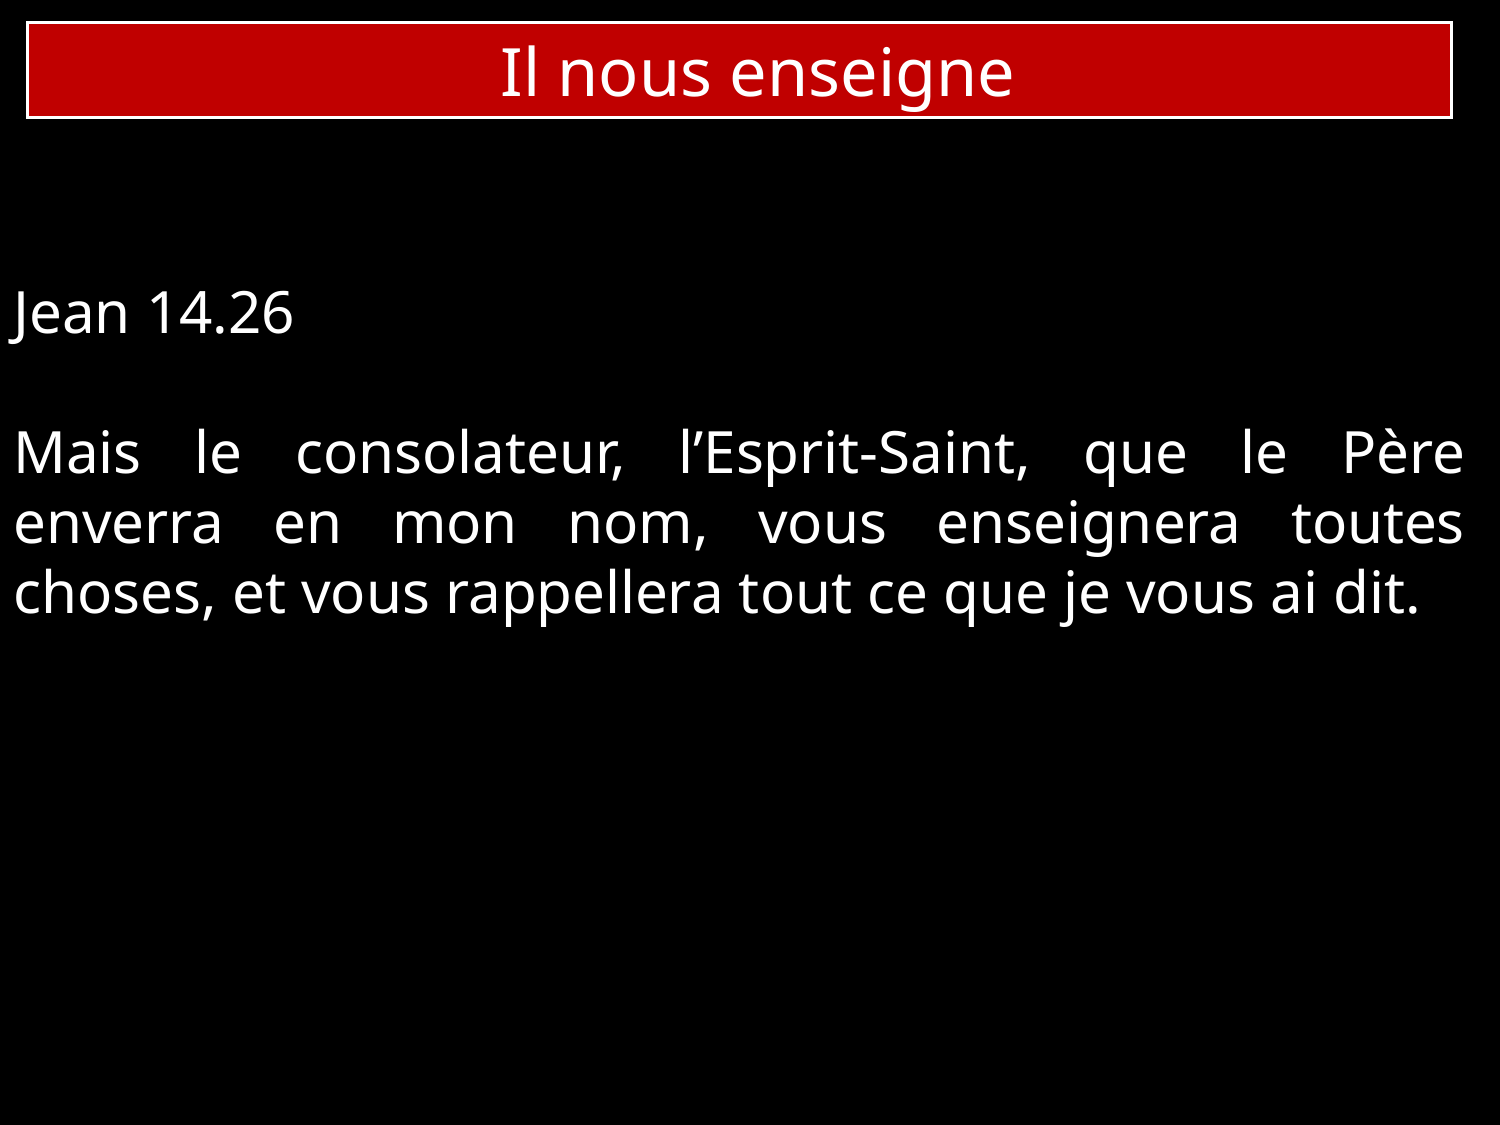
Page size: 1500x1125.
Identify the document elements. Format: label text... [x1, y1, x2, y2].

text_box Jean 14.26 Mais le consolateur, l’Esprit-Saint, que le Père enverra en mon nom, vous enseignera toutes choses, et vous rappellera tout ce que je vous ai dit. [0, 267, 1480, 633]
text_box Il nous enseigne [27, 22, 1452, 118]
